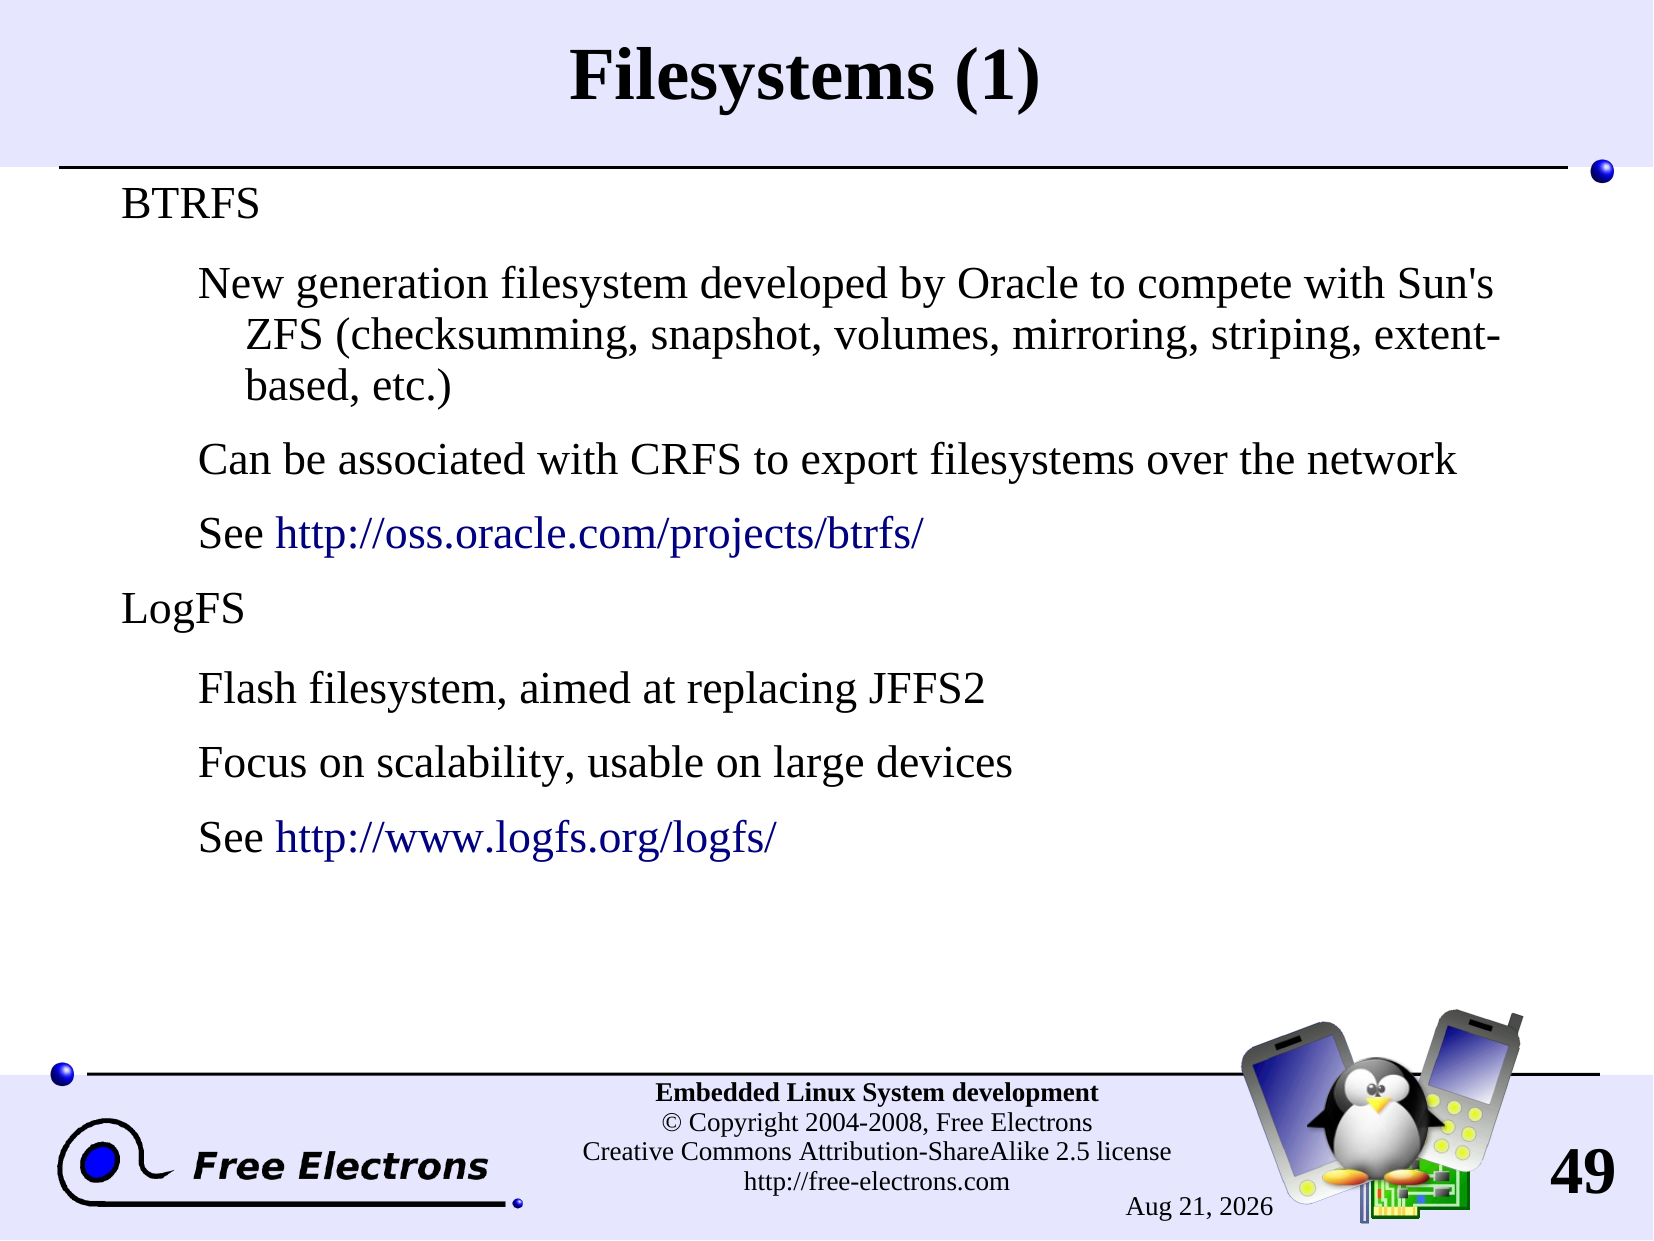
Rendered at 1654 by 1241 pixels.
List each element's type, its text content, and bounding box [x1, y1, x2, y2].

picture [1225, 1007, 1538, 1241]
picture [50, 1107, 527, 1216]
title Filesystems (1) [60, 25, 1551, 124]
list BTRFS New generation filesystem developed by Oracle to compete with Sun's ZFS (checksumming, snapshot, volumes, mirroring, striping, extent-based, etc.) Can be associated with CRFS to export filesystems over the network See http://oss.oracle.com/projects/btrfs/ LogFS Flash filesystem, aimed at replacing JFFS2 Focus on scalability, usable on large devices See http://www.logfs.org/logfs/ [103, 177, 1516, 1028]
